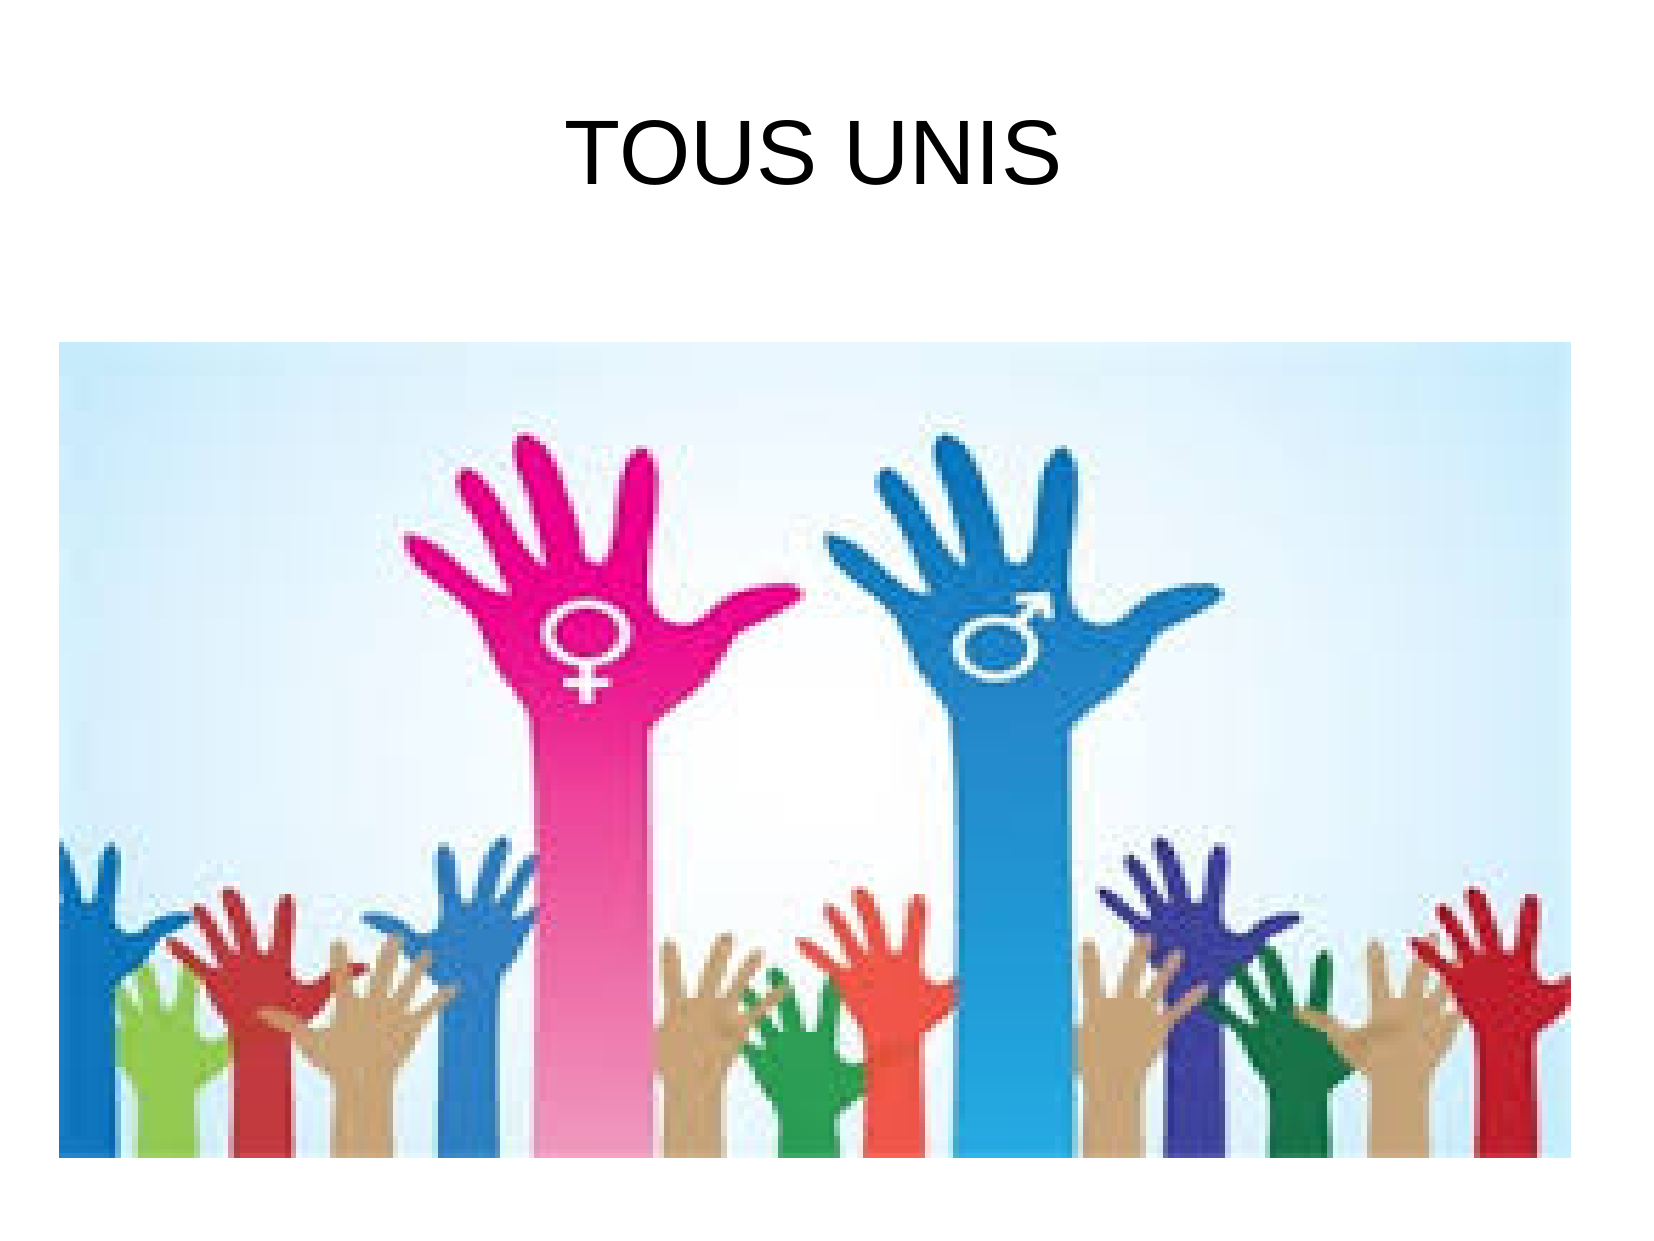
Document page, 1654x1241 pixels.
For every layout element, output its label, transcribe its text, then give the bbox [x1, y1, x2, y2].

picture [59, 342, 1571, 1158]
title TOUS UNIS [82, 49, 1571, 257]
